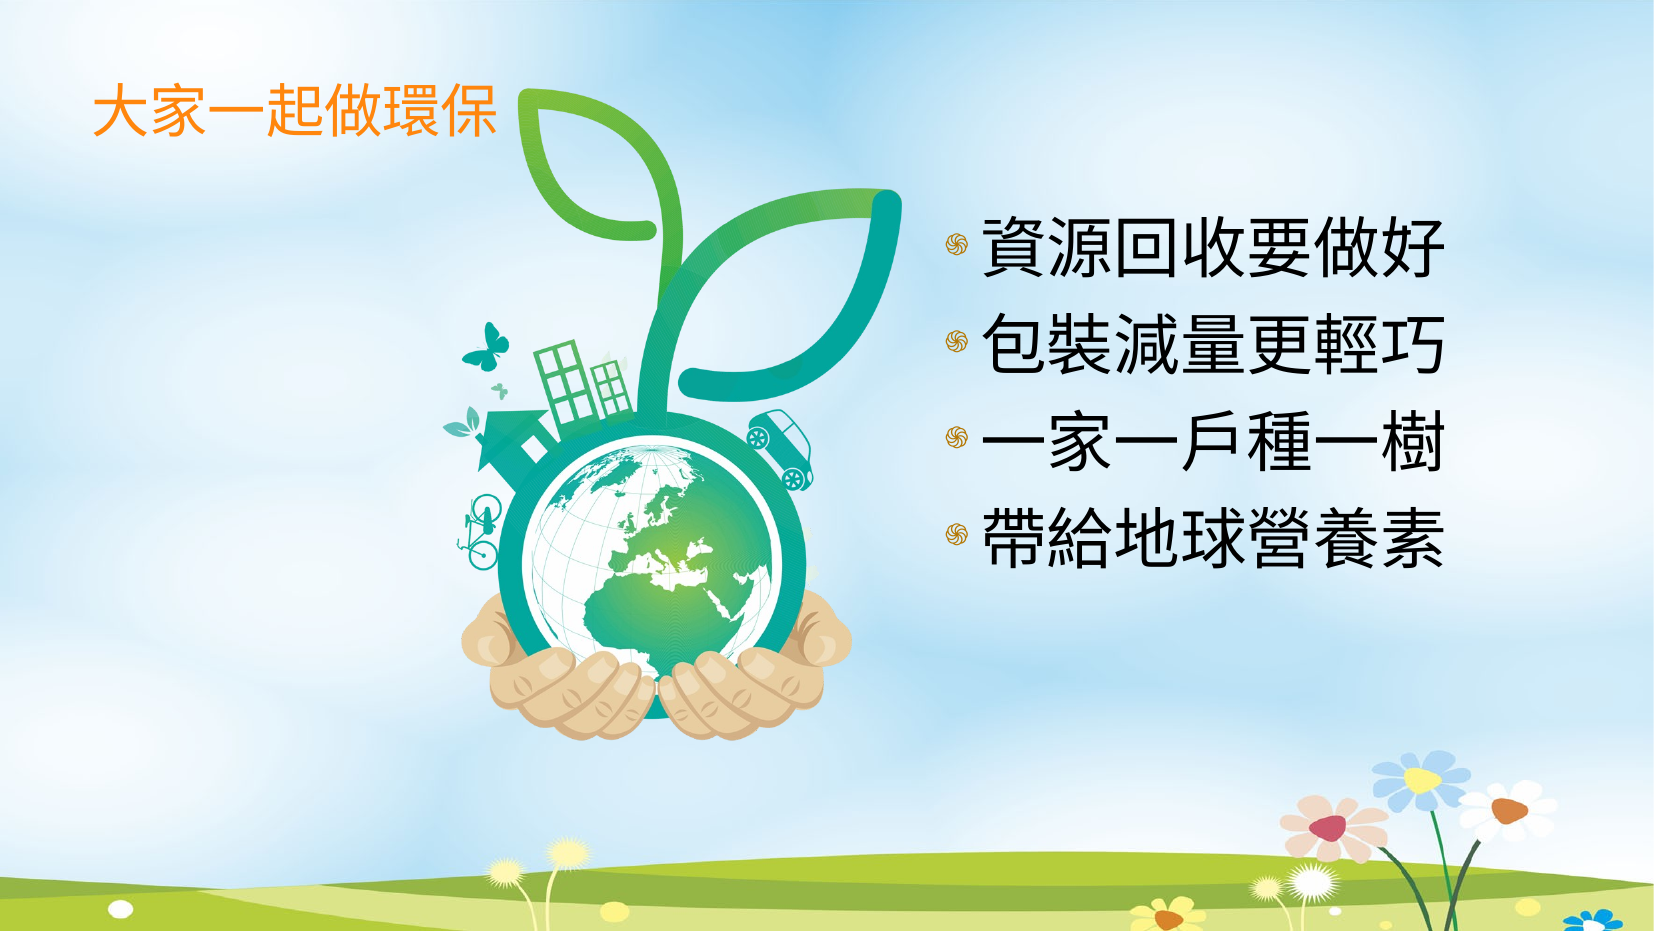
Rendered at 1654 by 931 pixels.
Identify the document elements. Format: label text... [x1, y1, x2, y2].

title 大家一起做環保 [0, 0, 591, 161]
subtitle 資源回收要做好 包裝減量更輕巧 一家一戶種一樹 帶給地球營養素 [856, 41, 1536, 827]
picture [0, 0, 1654, 931]
